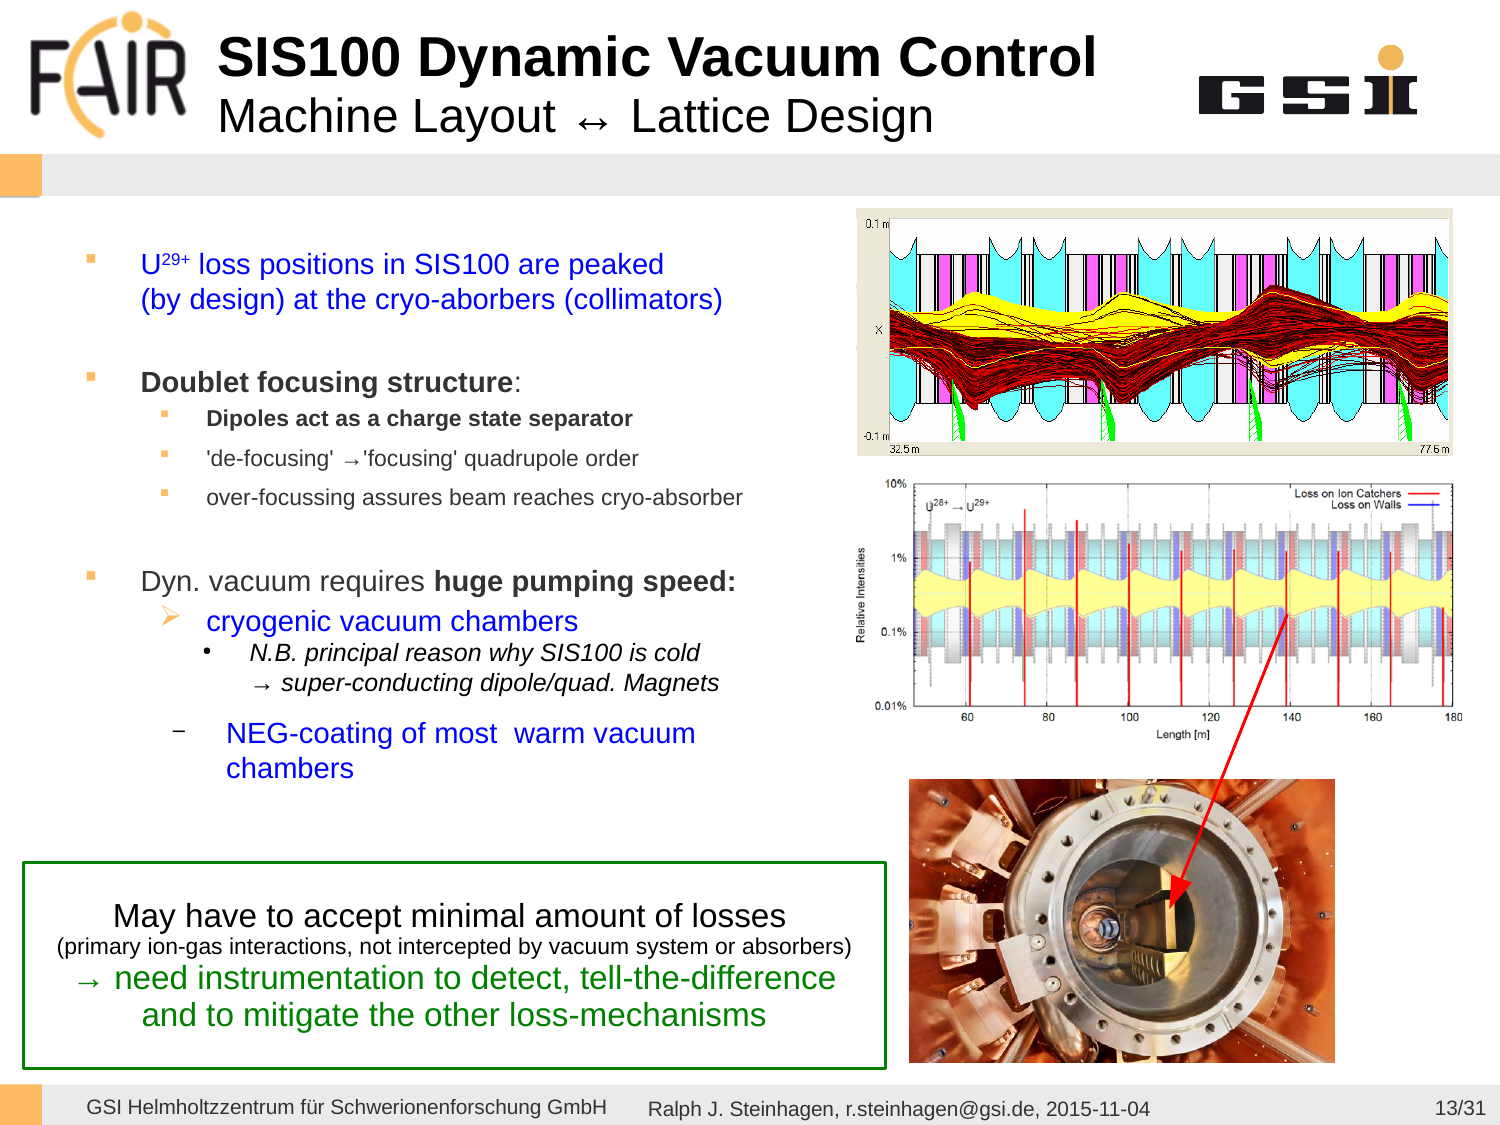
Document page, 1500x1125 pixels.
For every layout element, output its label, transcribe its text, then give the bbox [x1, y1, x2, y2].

picture [856, 479, 1462, 740]
text_box May have to accept minimal amount of losses (primary ion-gas interactions, not intercepted by vacuum system or absorbers) → need instrumentation to detect, tell-the-difference and to mitigate the other loss-mechanisms [23, 862, 886, 1069]
picture [1197, 42, 1419, 117]
picture [909, 779, 1335, 1063]
list U29+ loss positions in SIS100 are peaked (by design) at the cryo-aborbers (collimators) Doublet focusing structure: Dipoles act as a charge state separator 'de-focusing' →'focusing' quadrupole order over-focussing assures beam reaches cryo-absorber Dyn. vacuum requires huge pumping speed: cryogenic vacuum chambers N.B. principal reason why SIS100 is cold → super-conducting dipole/quad. Magnets NEG-coating of most warm vacuum chambers [69, 237, 798, 861]
picture [30, 9, 187, 141]
title SIS100 Dynamic Vacuum Control Machine Layout ↔ Lattice Design [217, 0, 1170, 179]
picture [856, 208, 1453, 456]
